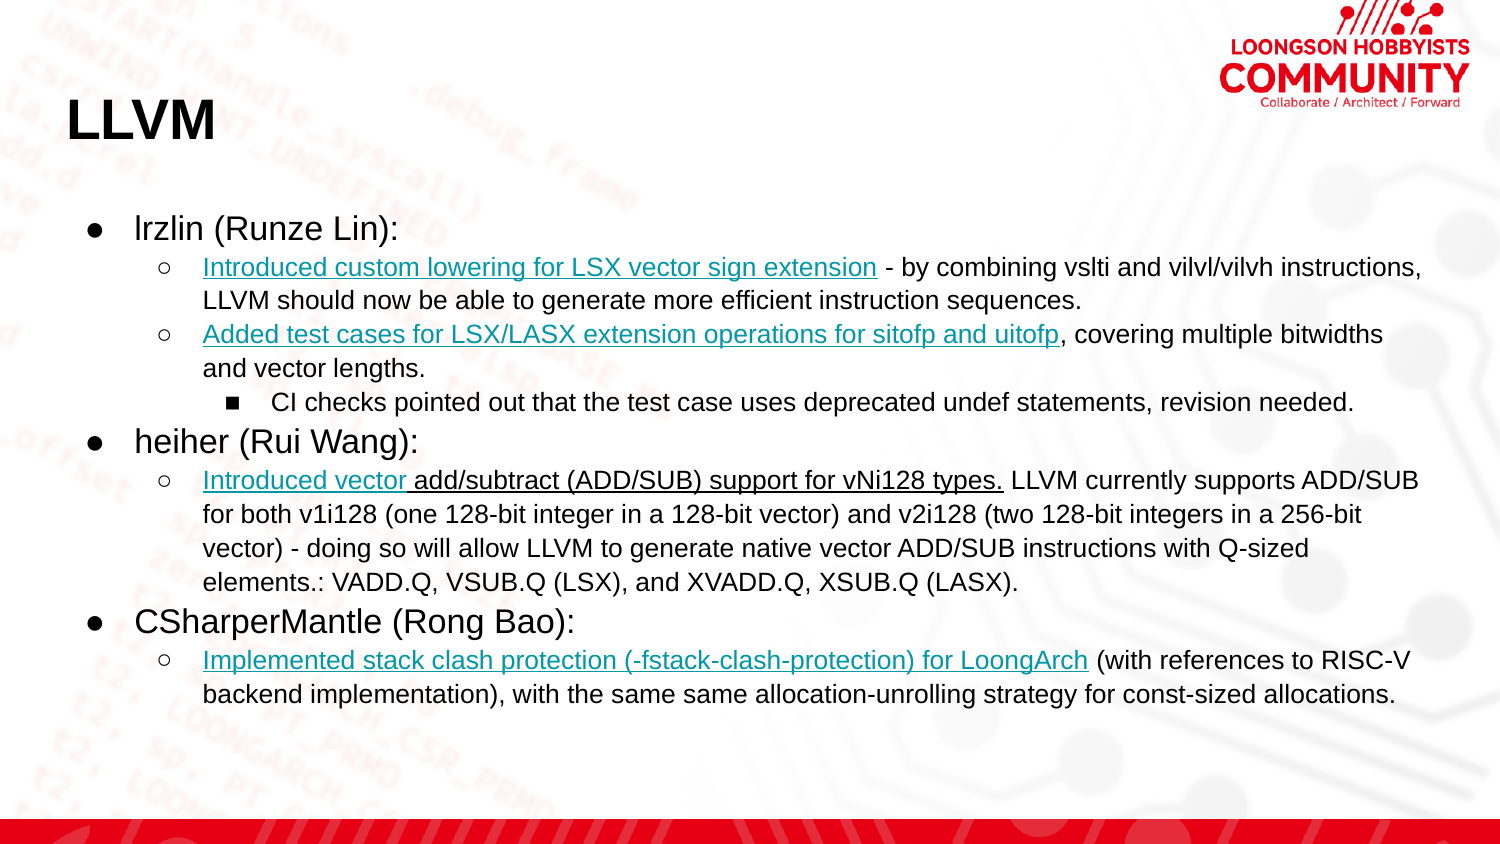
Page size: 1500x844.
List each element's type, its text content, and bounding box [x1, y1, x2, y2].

picture [0, 0, 1500, 844]
list lrzlin (Runze Lin): Introduced custom lowering for LSX vector sign extension - by combining vslti and vilvl/vilvh instructions, LLVM should now be able to generate more efficient instruction sequences. Added test cases for LSX/LASX extension operations for sitofp and uitofp, covering multiple bitwidths and vector lengths. CI checks pointed out that the test case uses deprecated undef statements, revision needed. heiher (Rui Wang): Introduced vector add/subtract (ADD/SUB) support for vNi128 types. LLVM currently supports ADD/SUB for both v1i128 (one 128-bit integer in a 128-bit vector) and v2i128 (two 128-bit integers in a 256-bit vector) - doing so will allow LLVM to generate native vector ADD/SUB instructions with Q-sized elements.: VADD.Q, VSUB.Q (LSX), and XVADD.Q, XSUB.Q (LASX). CSharperMantle (Rong Bao): Implemented stack clash protection (-fstack-clash-protection) for LoongArch (with references to RISC-V backend implementation), with the same same allocation-unrolling strategy for const-sized allocations. [51, 189, 1449, 750]
title LLVM [51, 72, 1449, 167]
